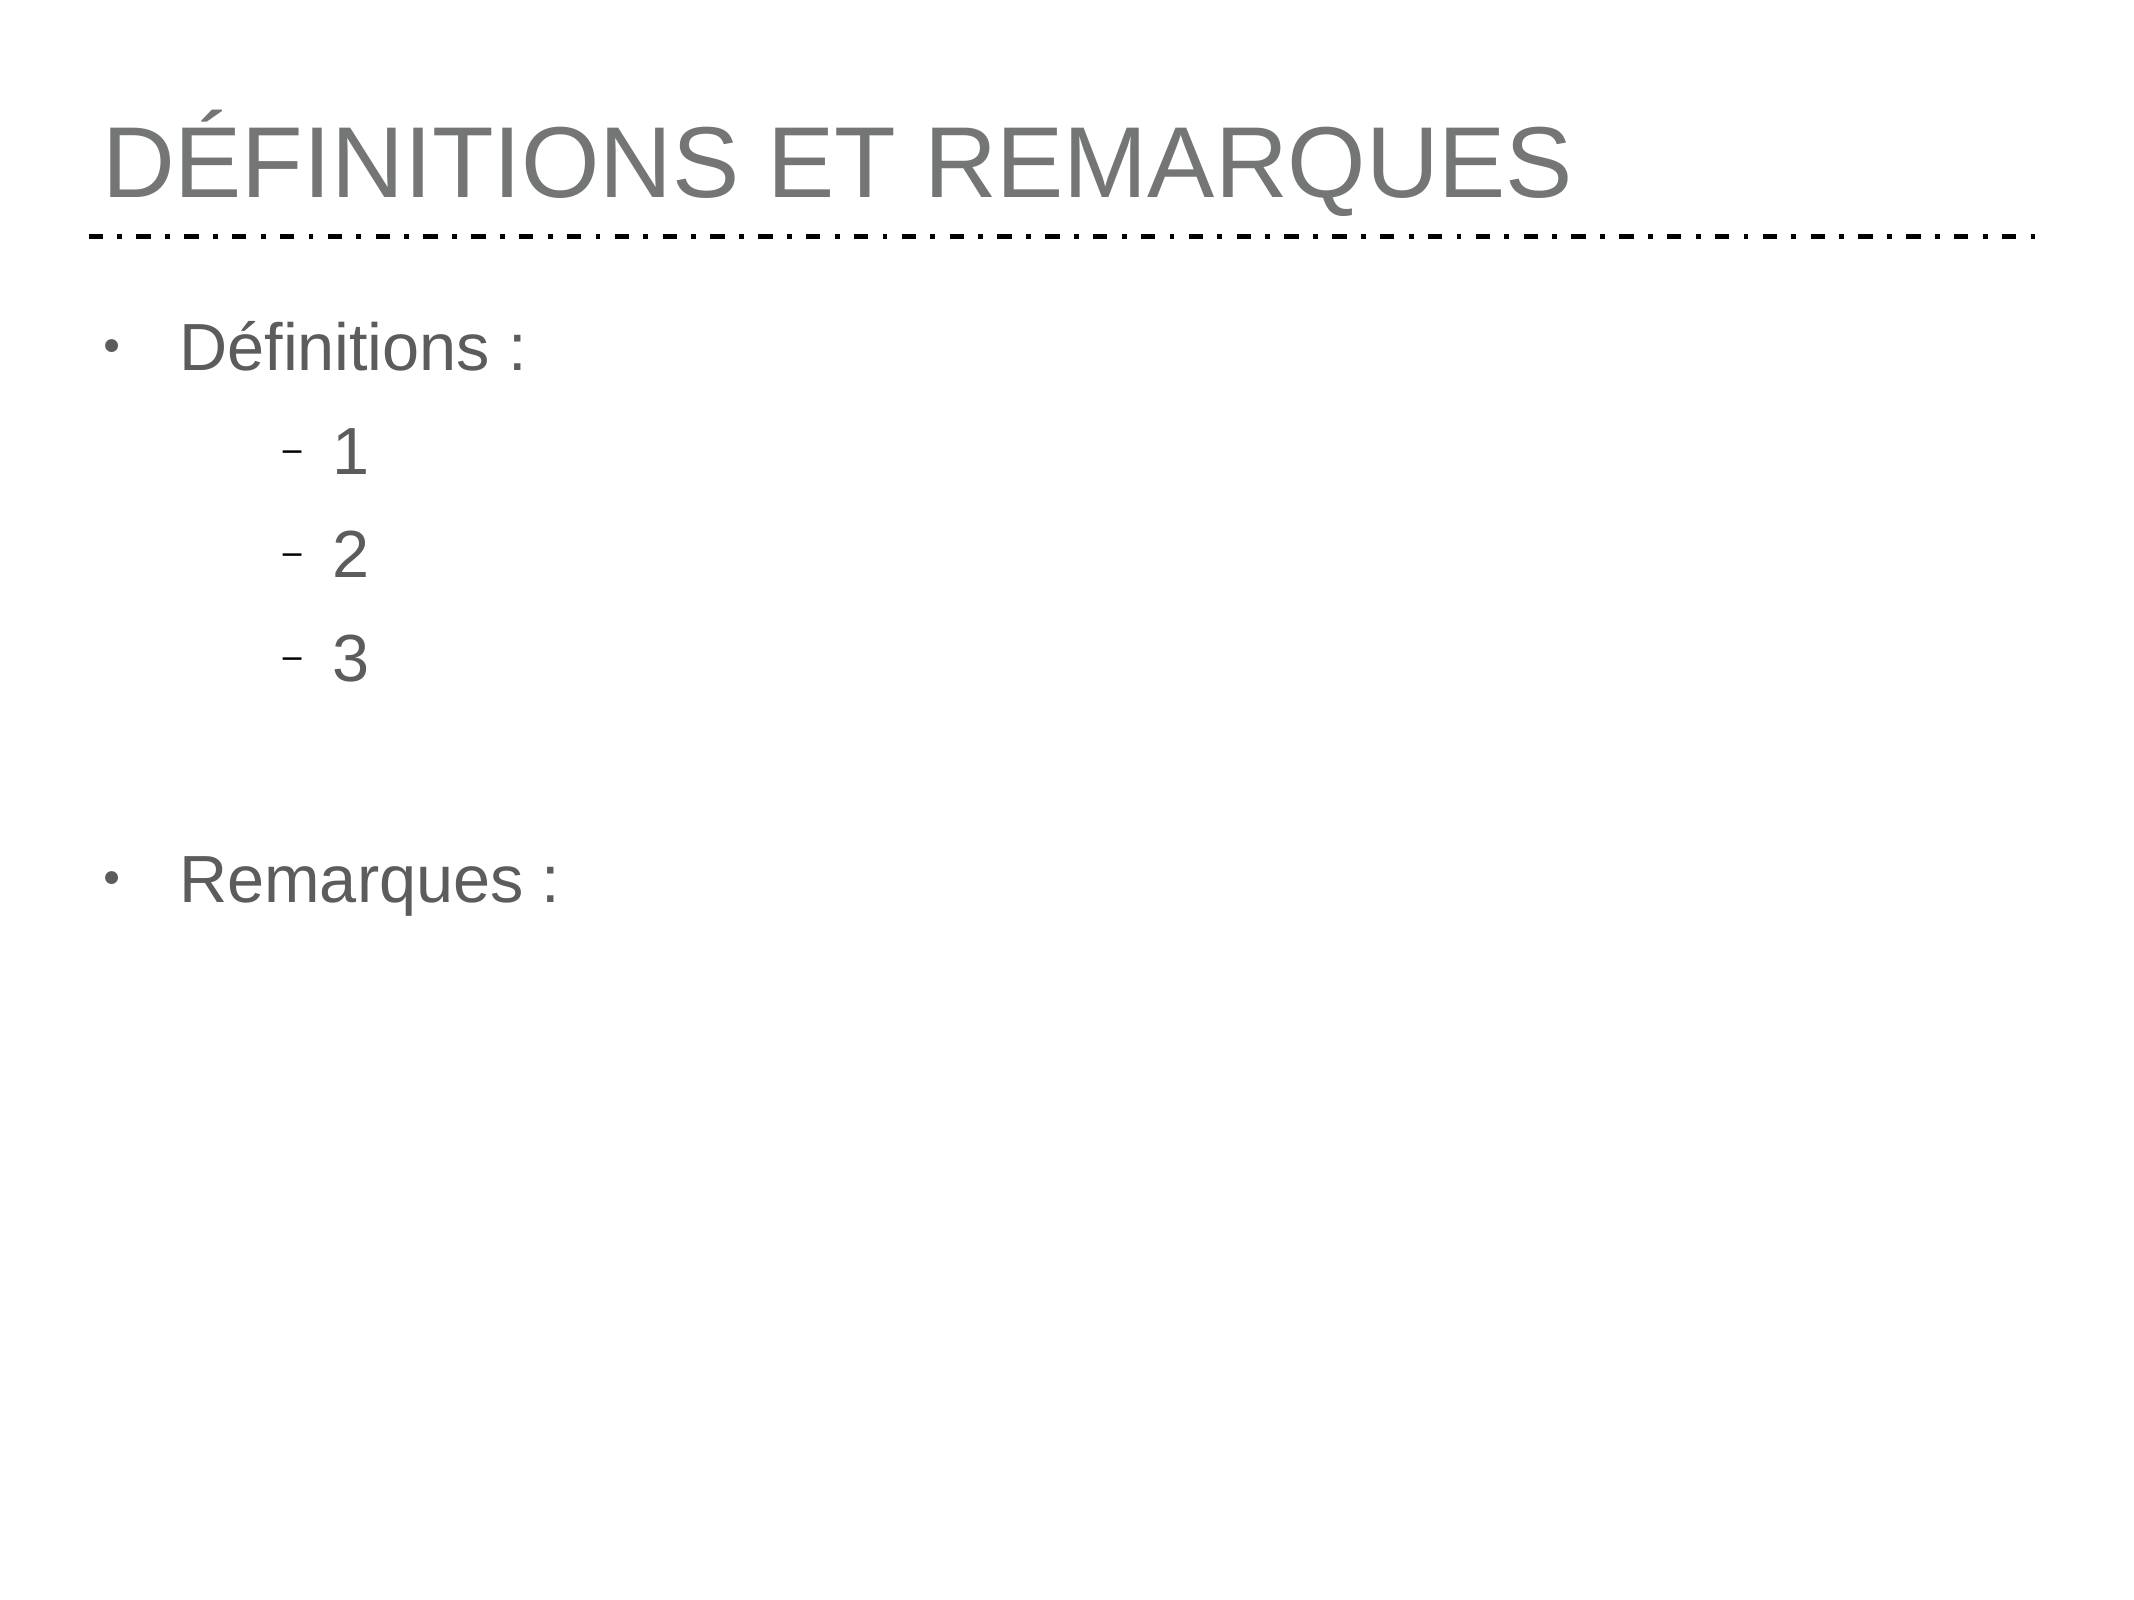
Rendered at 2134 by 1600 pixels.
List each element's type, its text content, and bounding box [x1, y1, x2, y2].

text_box DÉFINITIONS ET REMARQUES [94, 88, 2039, 207]
text_box DÉFINITIONS ET REMARQUES [1301, 134, 1351, 190]
text_box Définitions : 1 2 3 Remarques : [94, 296, 2039, 1481]
